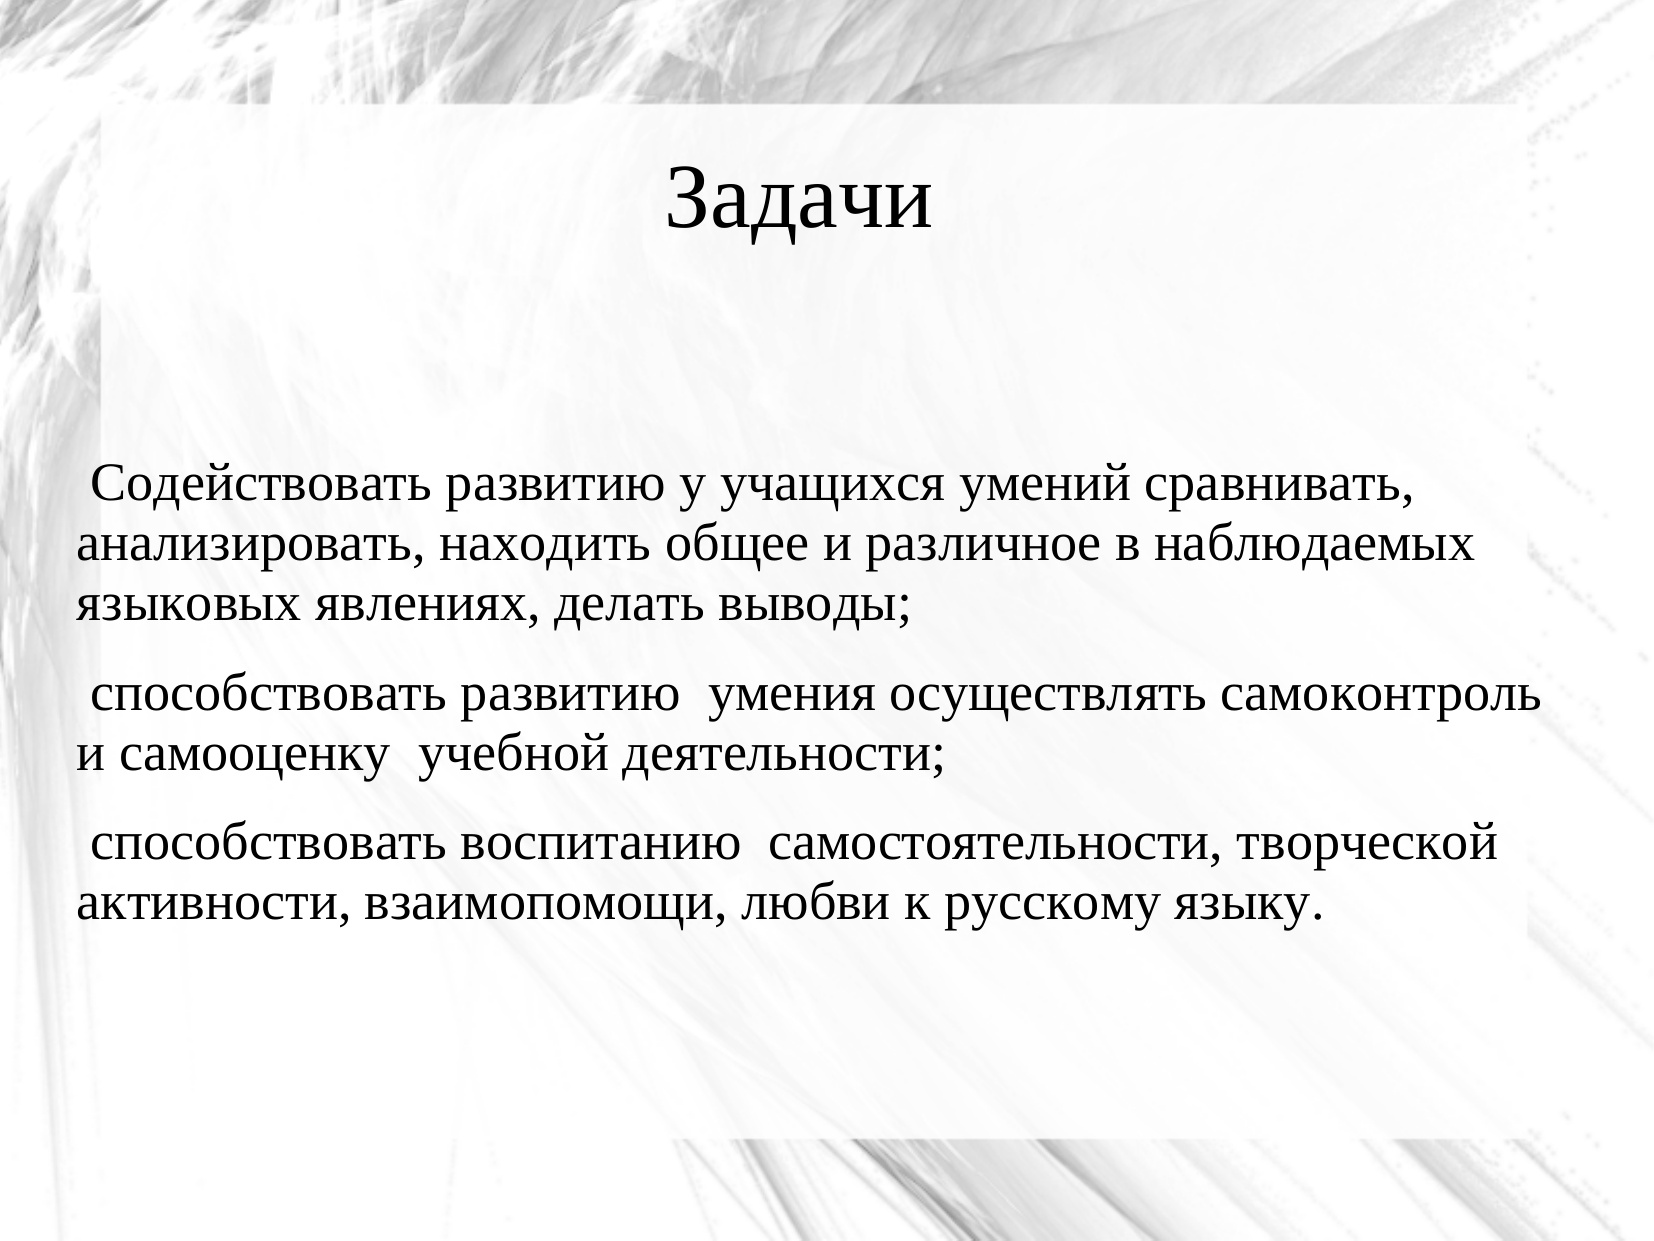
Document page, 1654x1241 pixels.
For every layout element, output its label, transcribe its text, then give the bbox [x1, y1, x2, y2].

list Содействовать развитию у учащихся умений сравнивать, анализировать, находить общее и различное в наблюдаемых языковых явлениях, делать выводы; способствовать развитию умения осуществлять самоконтроль и самооценку учебной деятельности; способствовать воспитанию самостоятельности, творческой активности, взаимопомощи, любви к русскому языку.. [76, 362, 1565, 1182]
picture [0, 0, 1654, 1241]
title Задачи [118, 112, 1506, 281]
